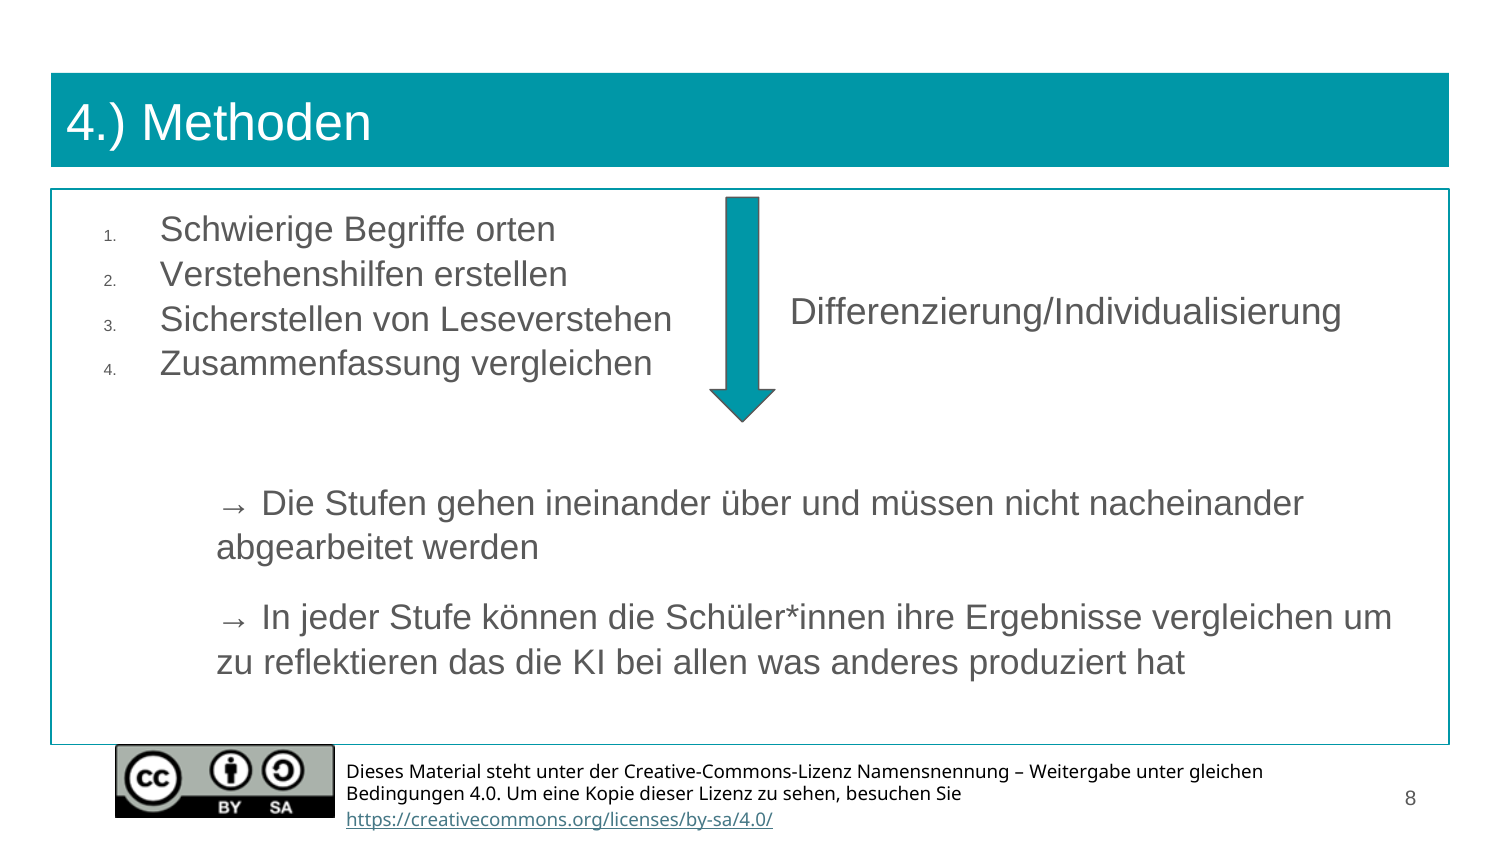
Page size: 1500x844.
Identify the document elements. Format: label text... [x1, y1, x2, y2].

list Schwierige Begriffe orten Verstehenshilfen erstellen Sicherstellen von Leseverstehen Zusammenfassung vergleichen → Die Stufen gehen ineinander über und müssen nicht nacheinander abgearbeitet werden → In jeder Stufe können die Schüler*innen ihre Ergebnisse vergleichen um zu reflektieren das die KI bei allen was anderes produziert hat [51, 189, 1449, 745]
text_box [710, 197, 775, 422]
title 4.) Methoden [51, 72, 1449, 167]
text_box Dieses Material steht unter der Creative-Commons-Lizenz Namensnennung – Weitergabe unter gleichen Bedingungen 4.0. Um eine Kopie dieser Lizenz zu sehen, besuchen Sie https://creativecommons.org/licenses/by-sa/4.0/ [331, 744, 1401, 820]
text_box [1389, 764, 1480, 830]
text_box Differenzierung/Individualisierung [774, 271, 1476, 348]
picture [115, 745, 335, 818]
